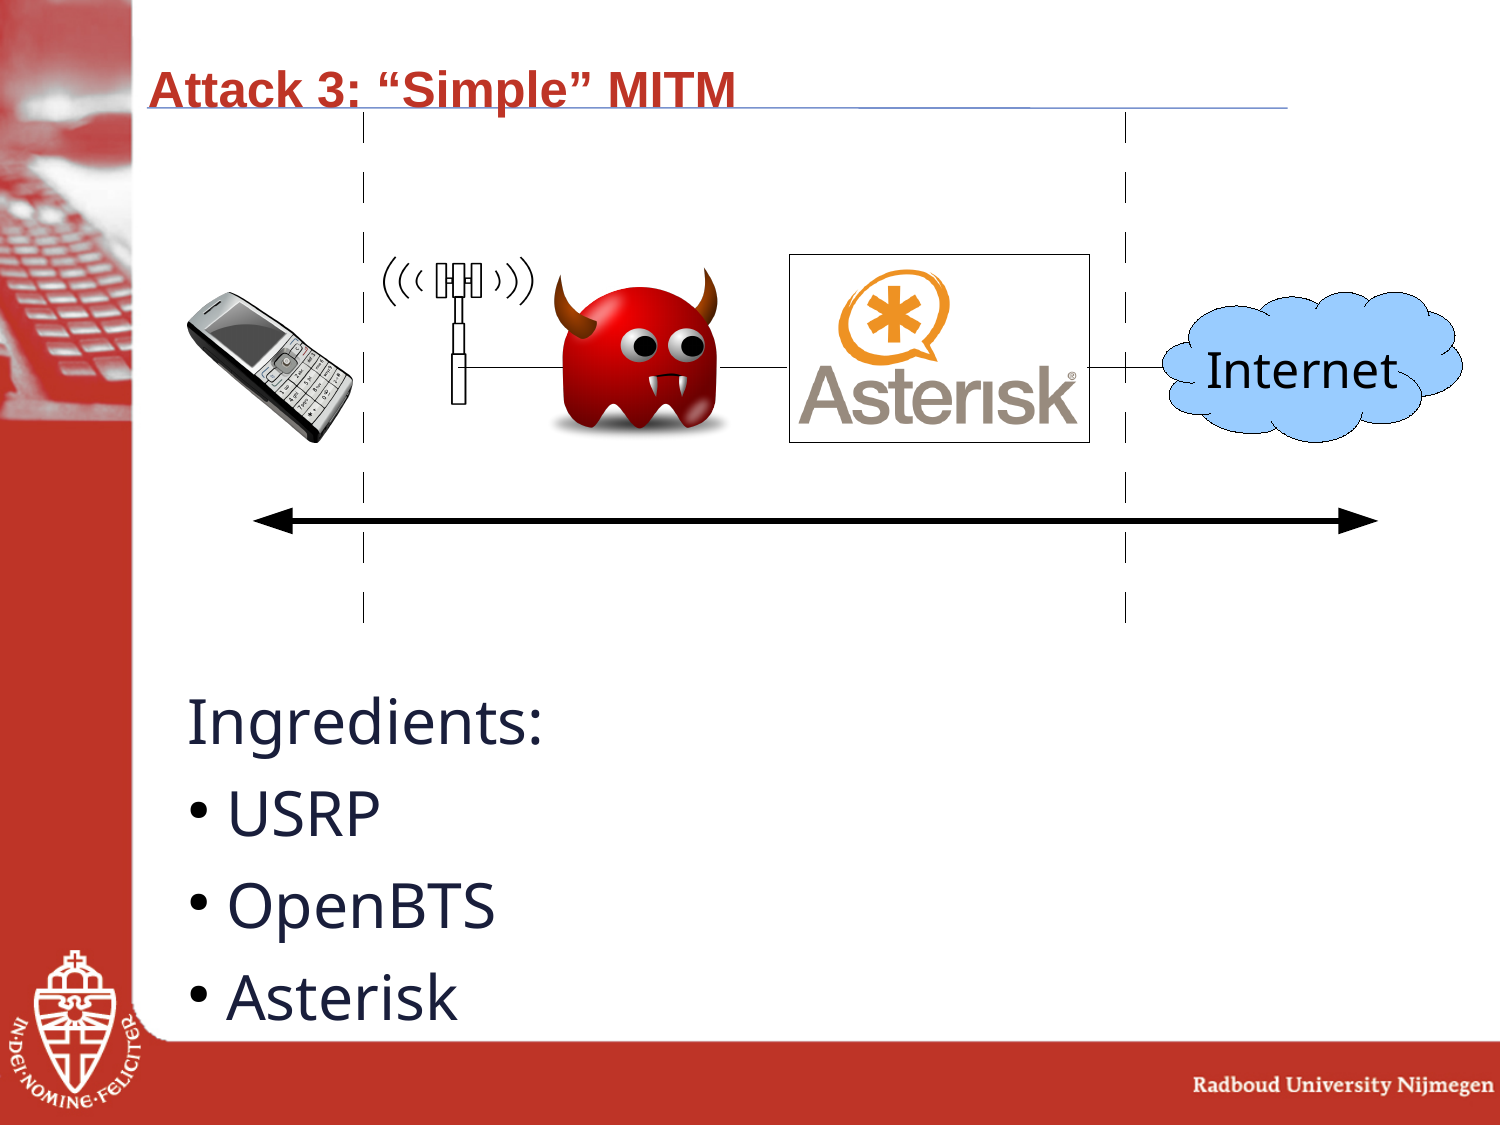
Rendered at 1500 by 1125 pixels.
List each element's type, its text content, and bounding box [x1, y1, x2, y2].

list Ingredients: USRP OpenBTS Asterisk [187, 675, 1500, 1051]
text_box Internet [1162, 292, 1463, 443]
picture [0, 0, 1500, 1125]
title Attack 3: “Simple” MITM [147, 0, 1491, 122]
